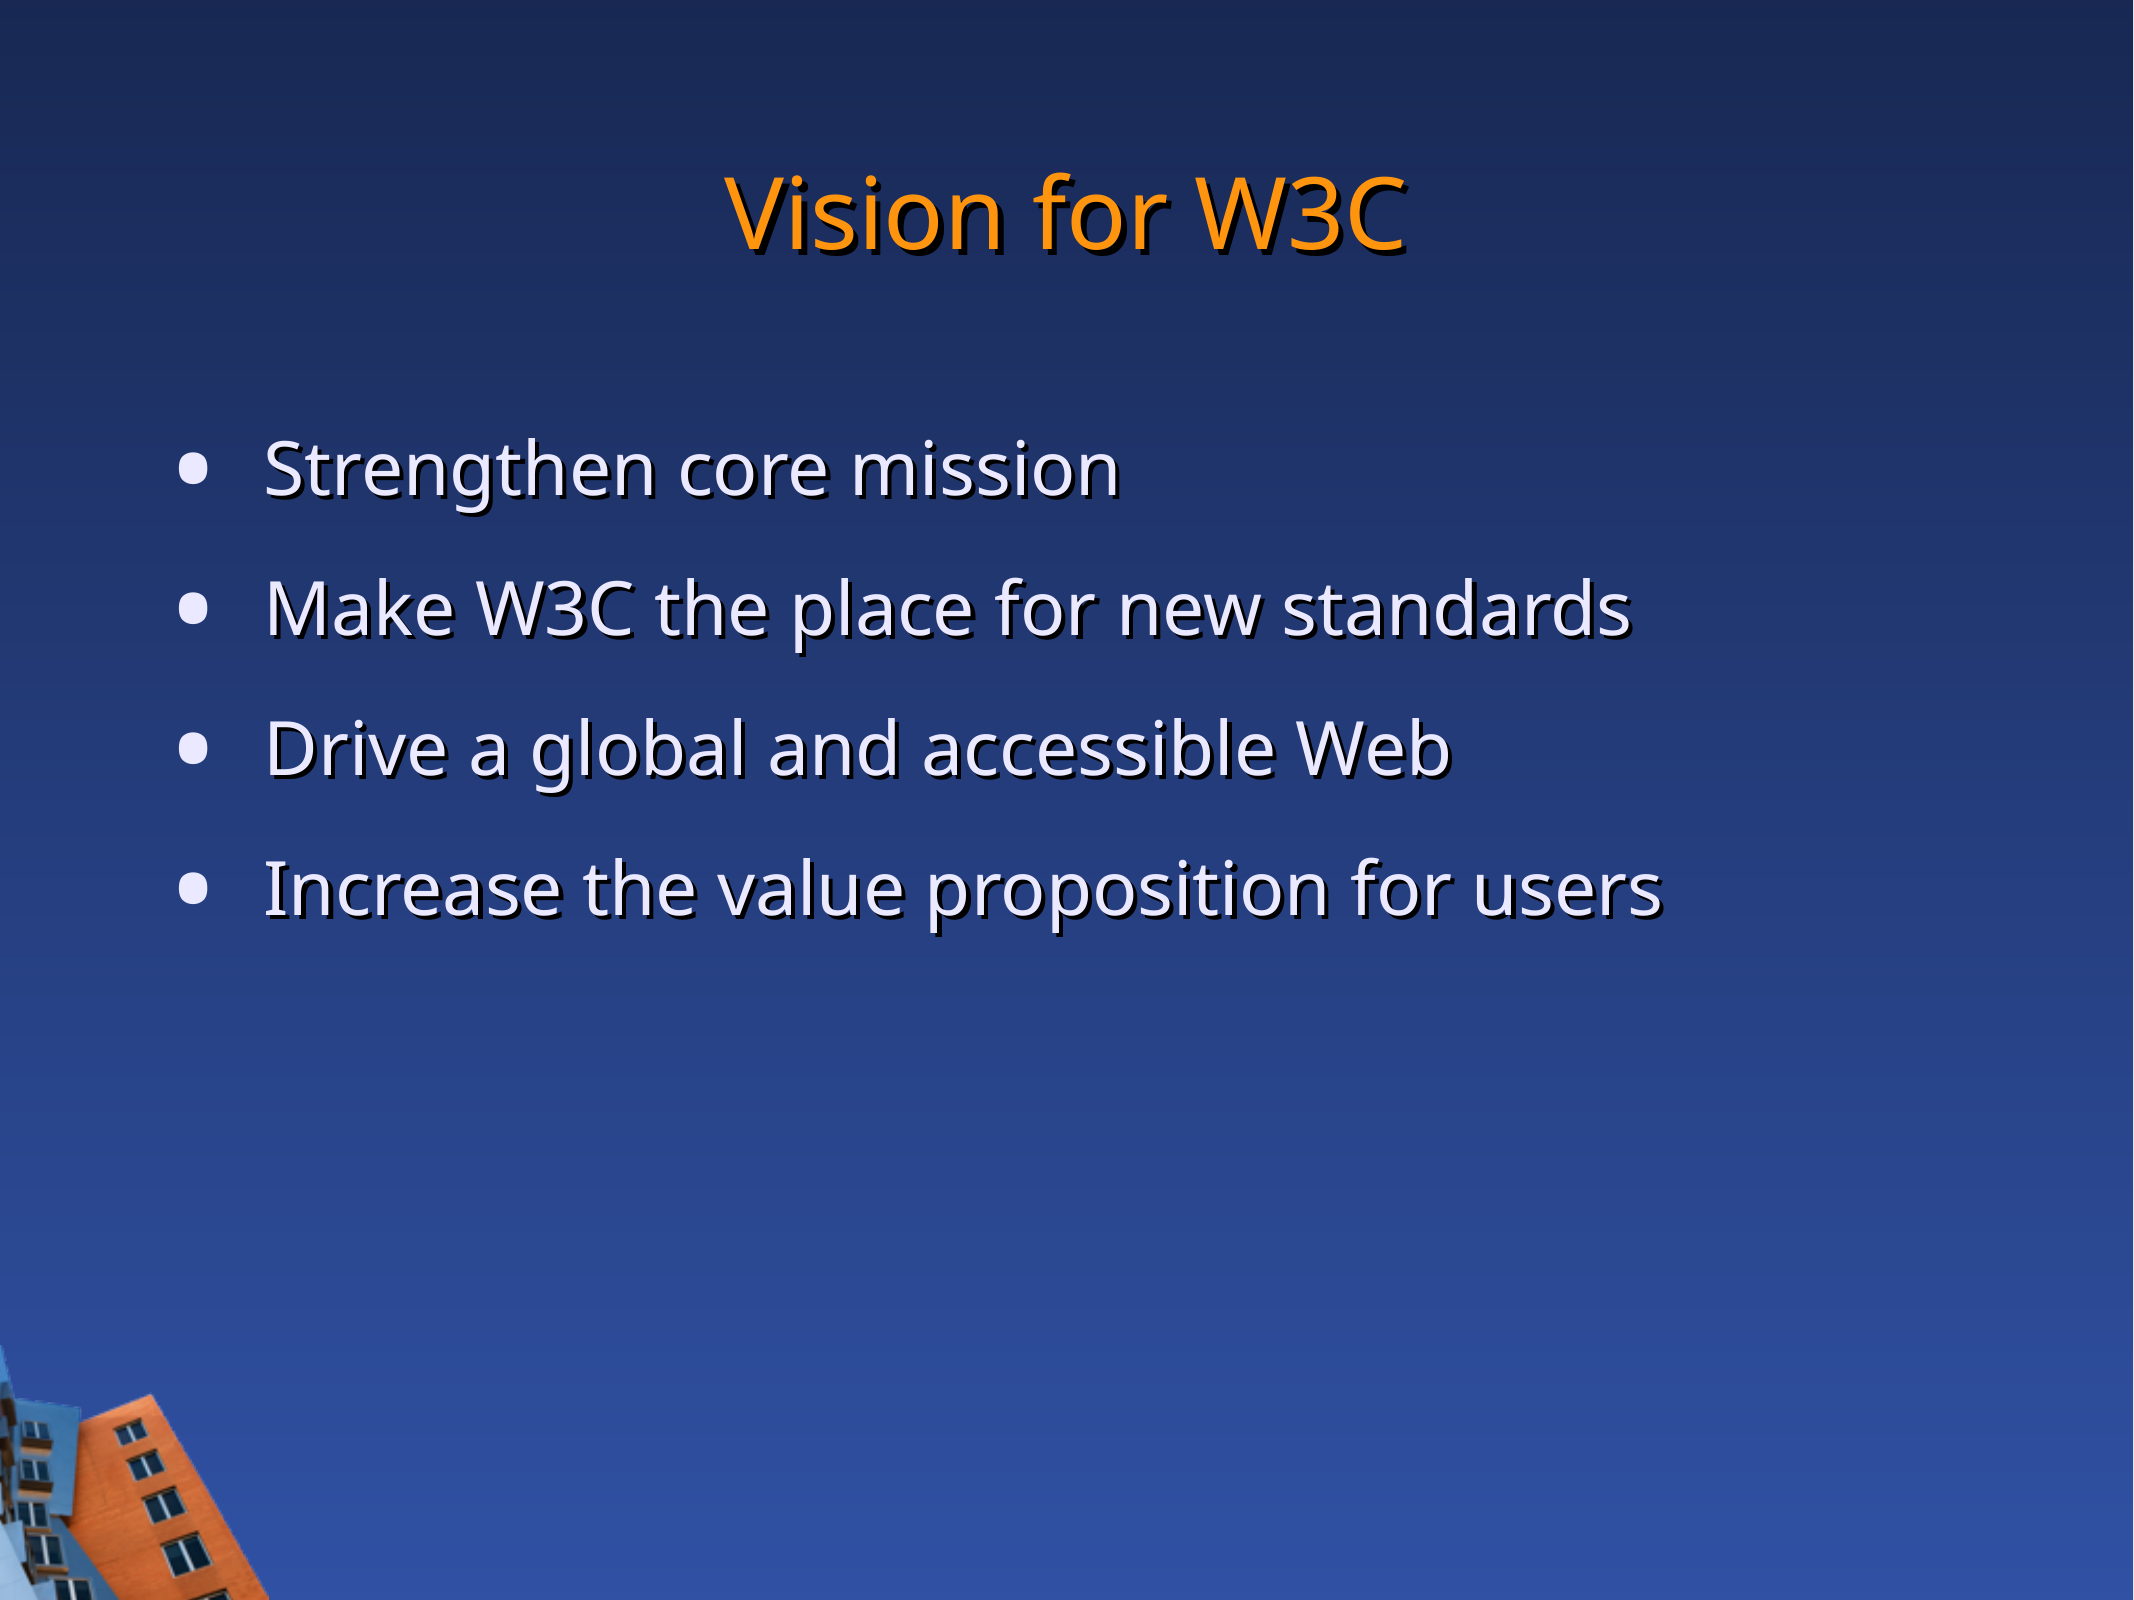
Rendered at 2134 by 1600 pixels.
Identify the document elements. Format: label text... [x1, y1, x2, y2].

title Vision for W3C [106, 76, 2027, 344]
list Strengthen core mission Make W3C the place for new standards Drive a global and accessible Web Increase the value proposition for users [117, 420, 2038, 1506]
picture [0, 1345, 269, 1600]
